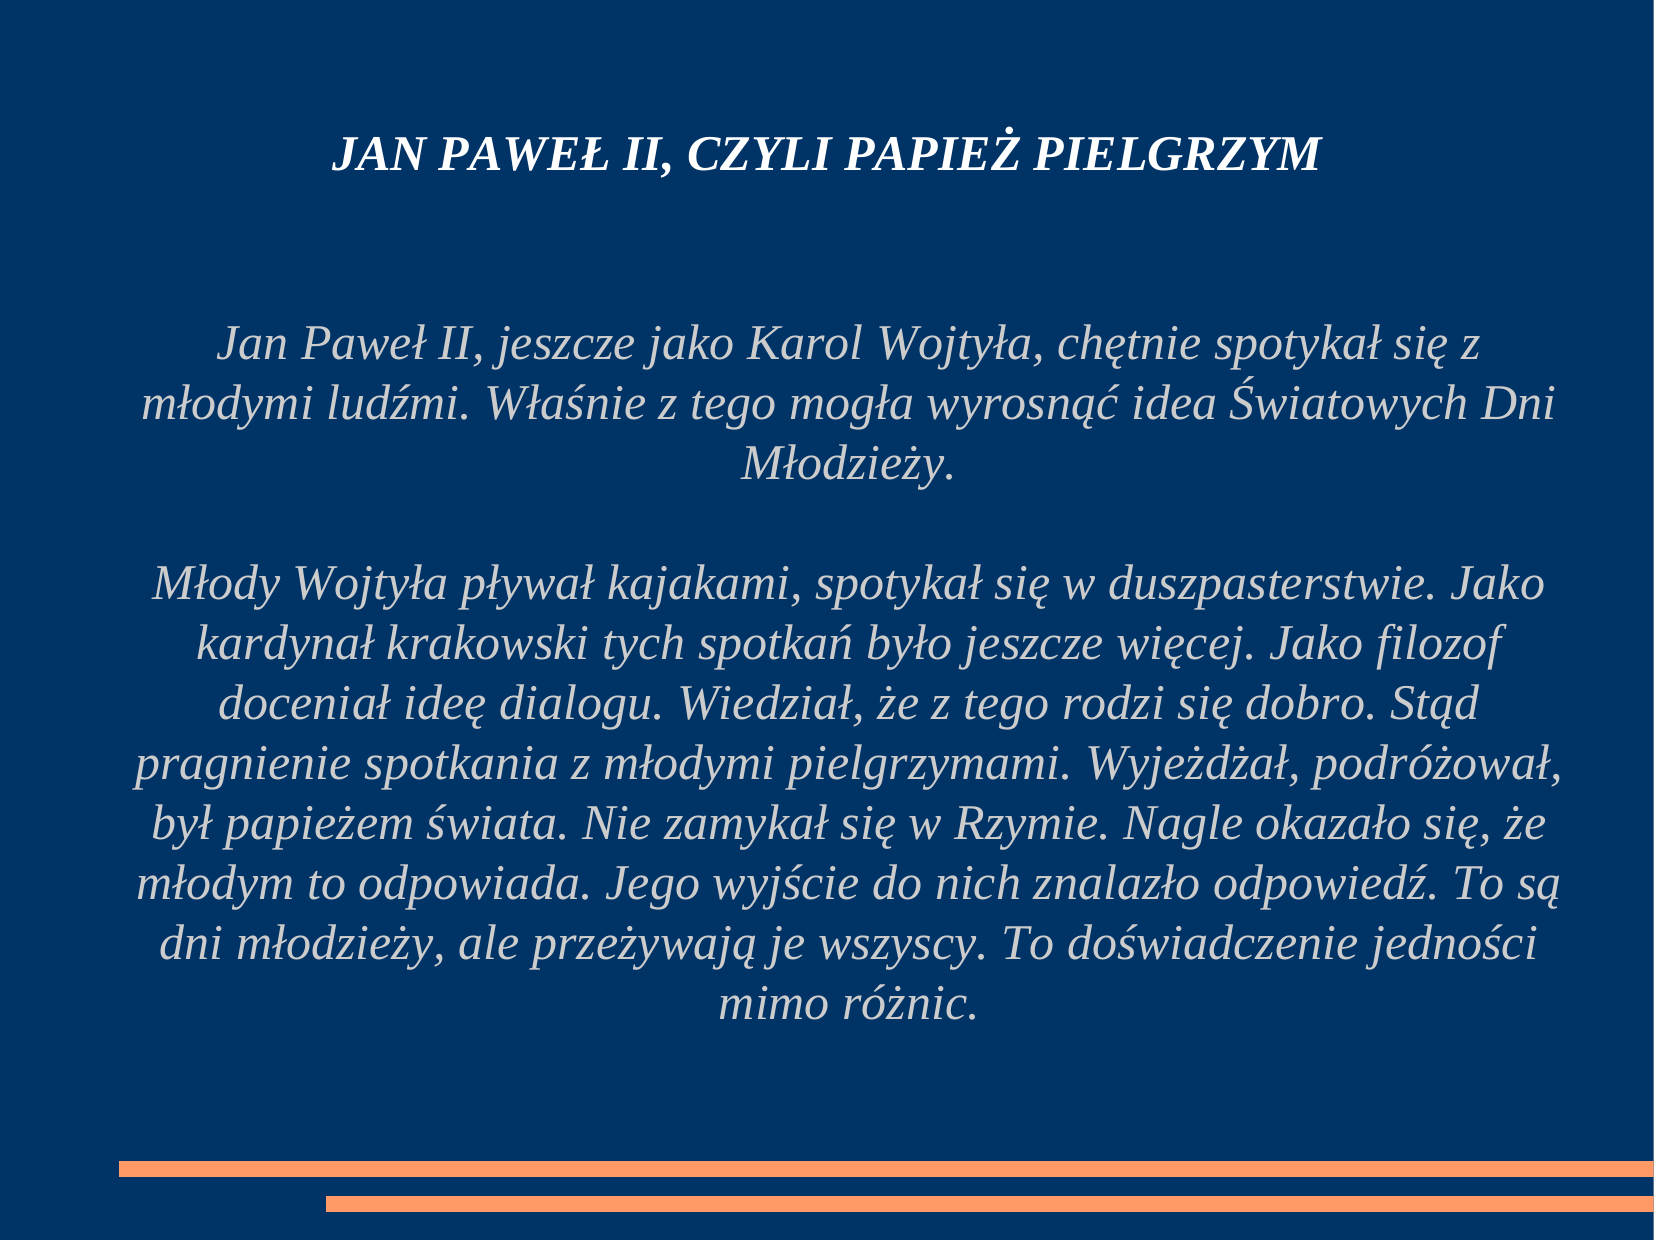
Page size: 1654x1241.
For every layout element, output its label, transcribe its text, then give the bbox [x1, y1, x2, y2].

subtitle Jan Paweł II, jeszcze jako Karol Wojtyła, chętnie spotykał się z młodymi ludźmi. Właśnie z tego mogła wyrosnąć idea Światowych Dni Młodzieży. Młody Wojtyła pływał kajakami, spotykał się w duszpasterstwie. Jako kardynał krakowski tych spotkań było jeszcze więcej. Jako filozof doceniał ideę dialogu. Wiedział, że z tego rodzi się dobro. Stąd pragnienie spotkania z młodymi pielgrzymami. Wyjeżdżał, podróżował, był papieżem świata. Nie zamykał się w Rzymie. Nagle okazało się, że młodym to odpowiada. Jego wyjście do nich znalazło odpowiedź. To są dni młodzieży, ale przeżywają je wszyscy. To doświadczenie jedności mimo różnic. [129, 264, 1570, 1075]
title JAN PAWEŁ II, CZYLI PAPIEŻ PIELGRZYM [121, 46, 1534, 254]
